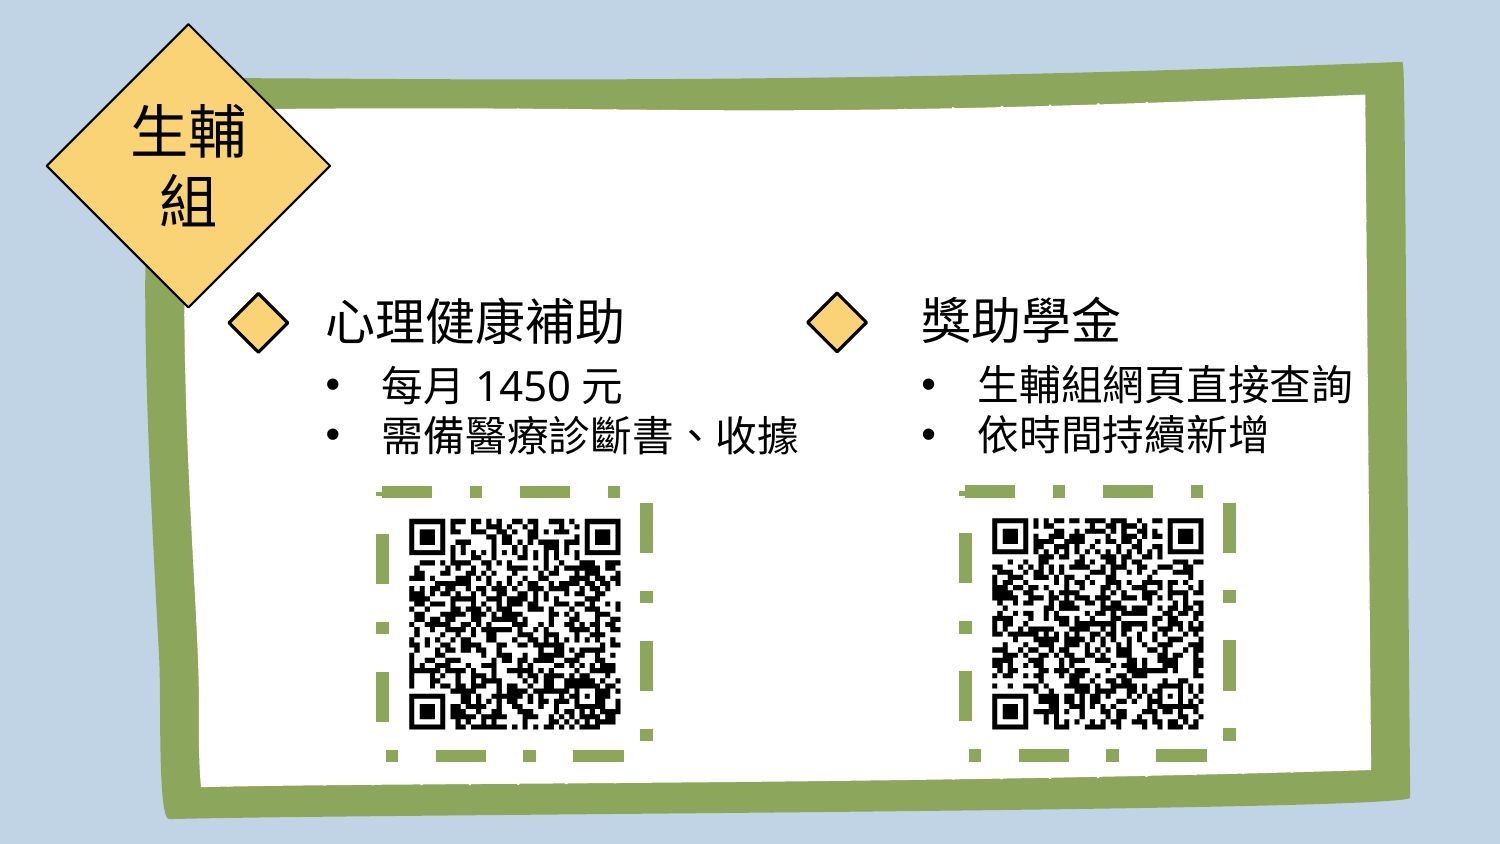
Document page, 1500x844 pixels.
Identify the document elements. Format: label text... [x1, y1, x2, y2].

text_box 獎助學金 [906, 282, 1165, 351]
text_box 生輔組 [192, 181, 207, 192]
text_box [46, 24, 1411, 820]
picture [971, 497, 1224, 750]
picture [388, 498, 641, 750]
text_box 生輔組 [192, 211, 207, 218]
text_box 每月1450元 需備醫療診斷書、收據 [310, 352, 824, 468]
text_box 生輔組 [192, 196, 207, 207]
text_box 心理健康補助 [310, 282, 691, 352]
text_box 生輔組 [106, 112, 271, 218]
text_box 生輔組網頁直接查詢 依時間持續新增 [906, 351, 1420, 467]
